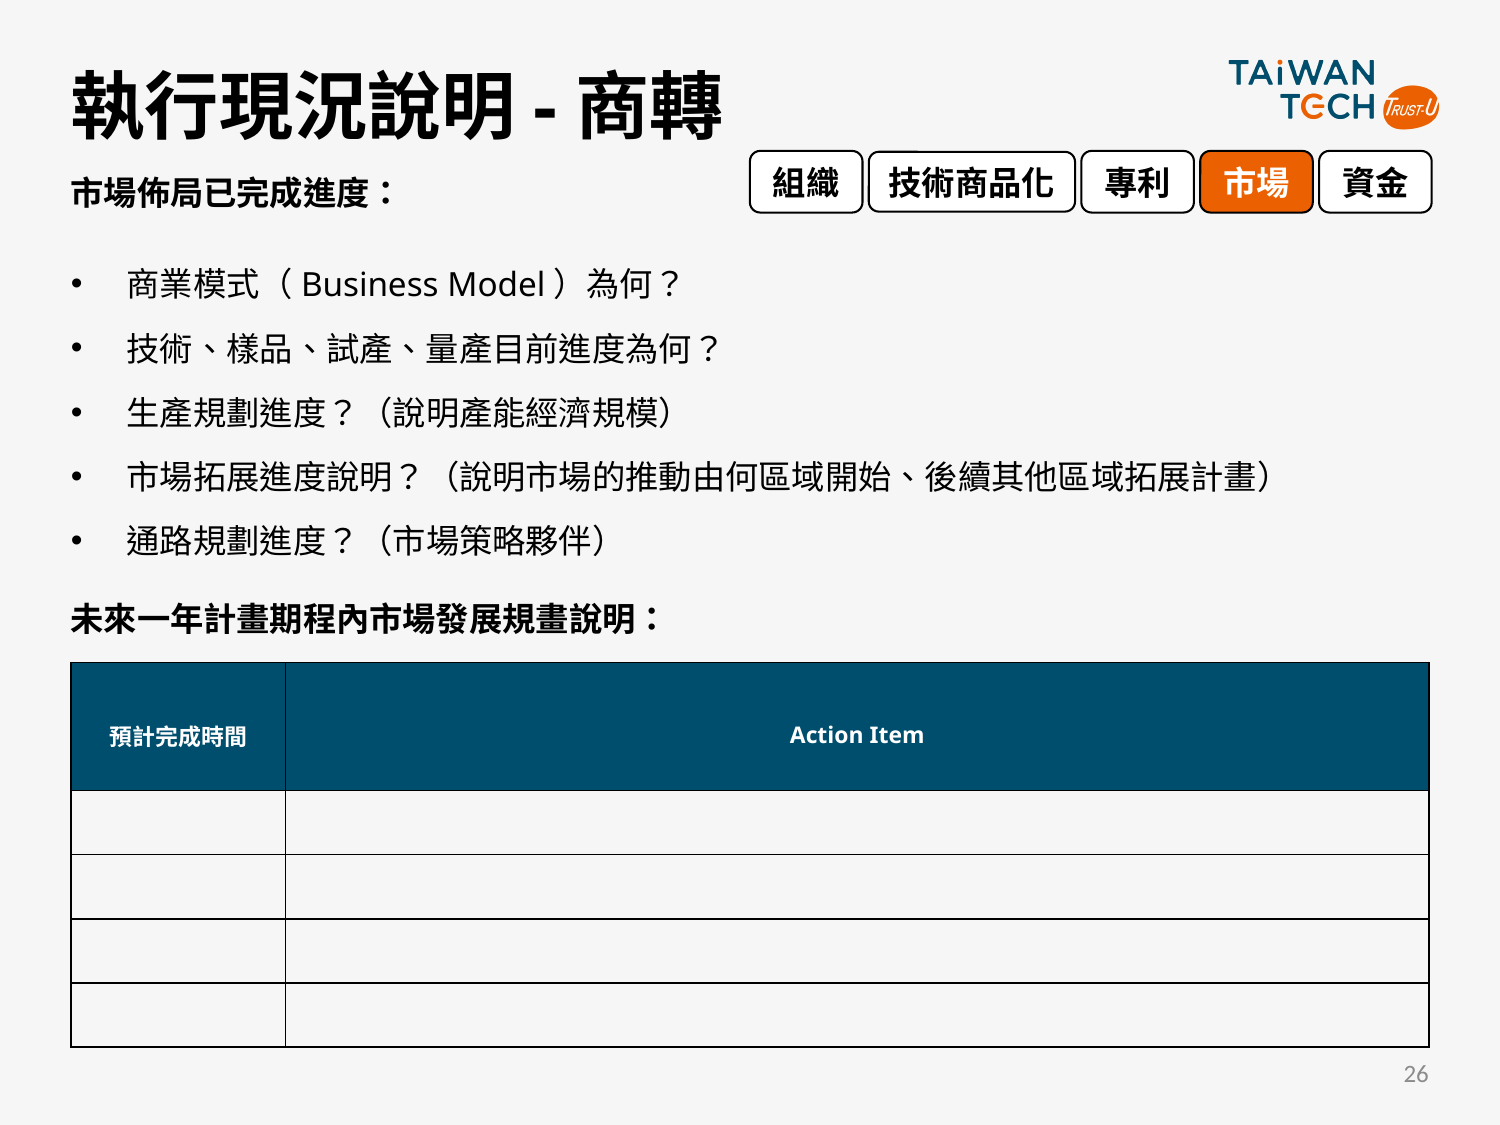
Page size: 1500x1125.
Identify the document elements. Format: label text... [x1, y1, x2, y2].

text_box 商業模式（Business Model）為何？ 技術、樣品、試產、量產目前進度為何？ 生產規劃進度？（說明產能經濟規模） 市場拓展進度說明？（說明市場的推動由何區域開始、後續其他區域拓展計畫） 通路規劃進度？（市場策略夥伴） [55, 236, 1442, 574]
text_box 專利 [1081, 150, 1194, 164]
text_box 組織 [749, 150, 863, 164]
table_cell [286, 920, 1428, 982]
text_box 市場佈局已完成進度： [55, 164, 1476, 220]
table_cell [72, 920, 285, 982]
text_box 市場 [1200, 150, 1313, 164]
table_cell [72, 984, 285, 1046]
table_cell [286, 855, 1428, 918]
slide_number <編號> [1106, 1042, 1445, 1103]
title 執行現況說明-商轉 [55, 33, 1444, 156]
table_cell [286, 984, 1428, 1046]
table_cell [72, 791, 285, 854]
text_box 資金 [1319, 150, 1432, 164]
table_cell [286, 791, 1428, 854]
text_box 未來一年計畫期程內市場發展規畫說明： [55, 591, 1476, 646]
table_header Action Item [286, 663, 1428, 790]
table_header 預計完成時間 [72, 663, 285, 790]
text_box 技術商品化 [868, 151, 1076, 164]
table_cell [72, 855, 285, 918]
